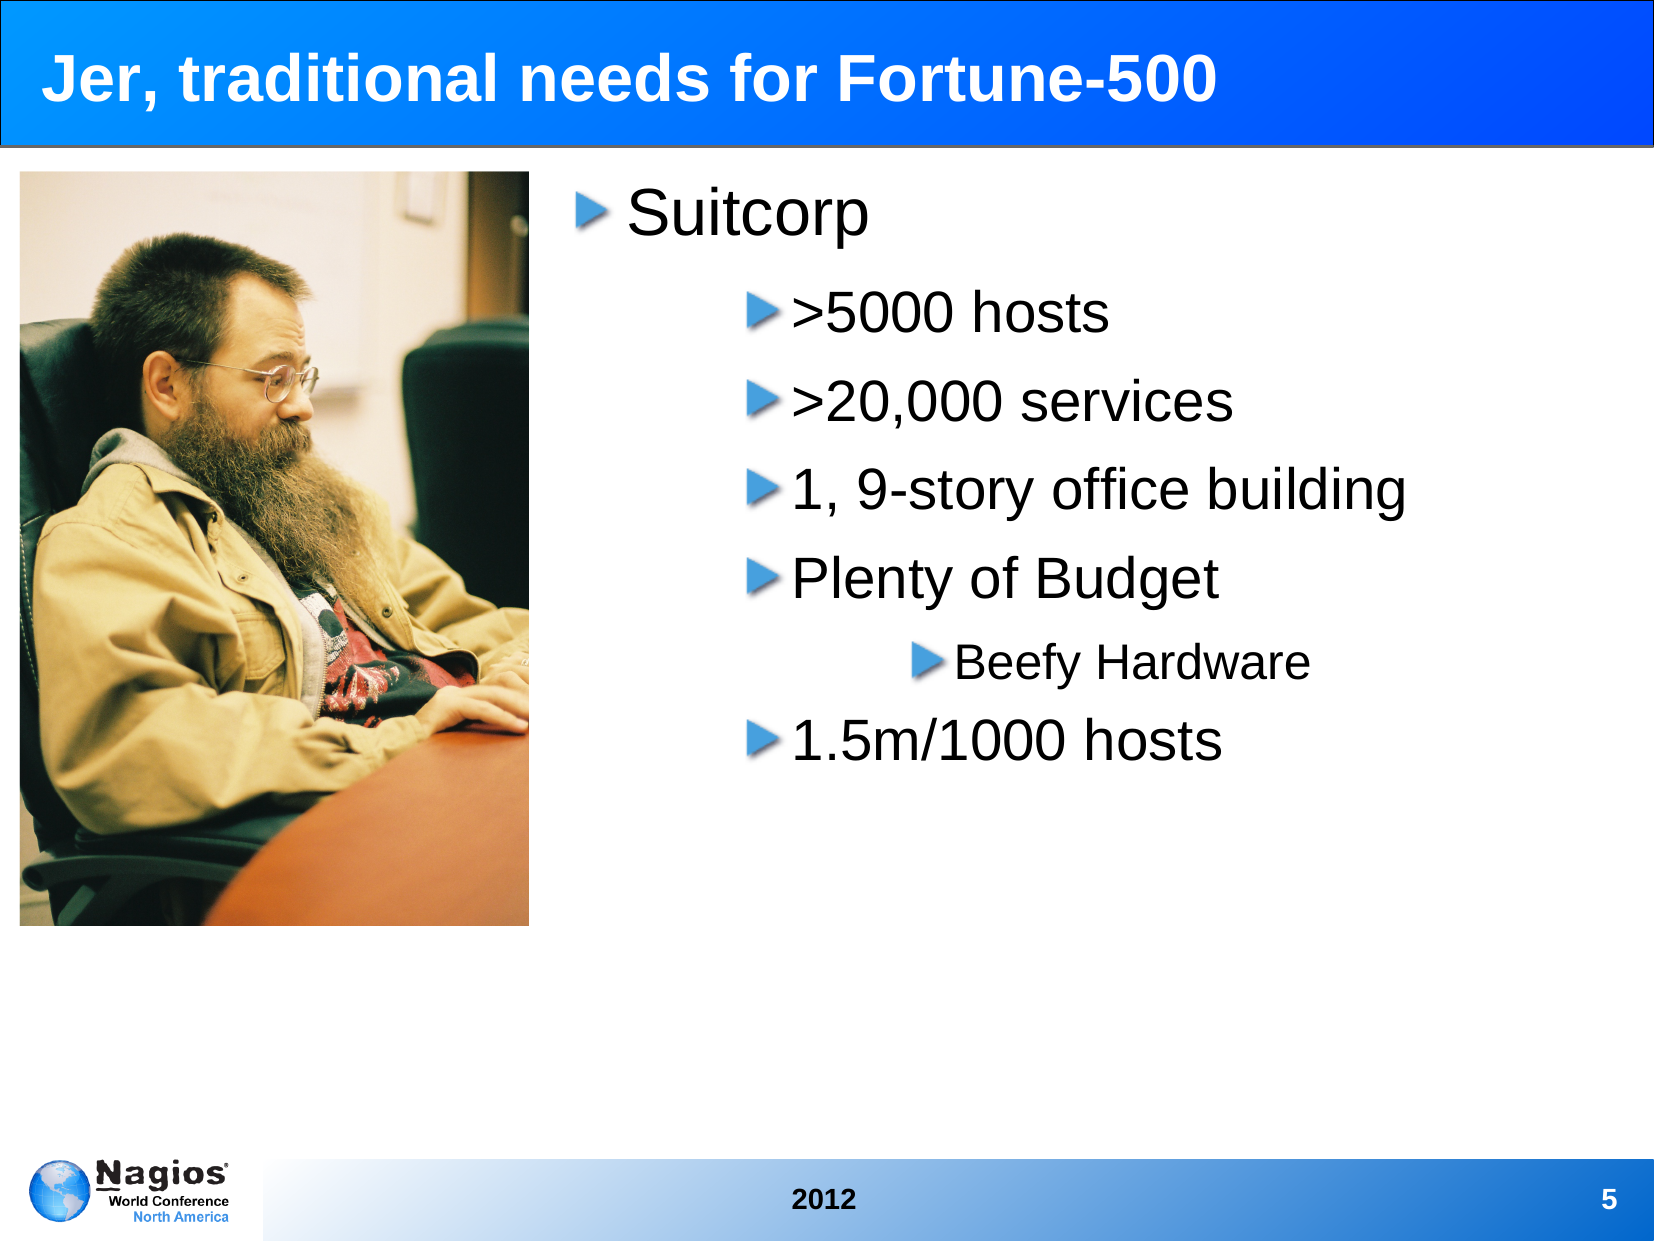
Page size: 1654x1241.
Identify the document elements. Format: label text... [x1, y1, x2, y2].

picture [29, 1159, 229, 1235]
picture [19, 171, 529, 926]
list Suitcorp >5000 hosts >20,000 services 1, 9-story office building Plenty of Budget Beefy Hardware 1.5m/1000 hosts [555, 175, 1557, 994]
title Jer, traditional needs for Fortune-500 [41, 29, 1248, 127]
